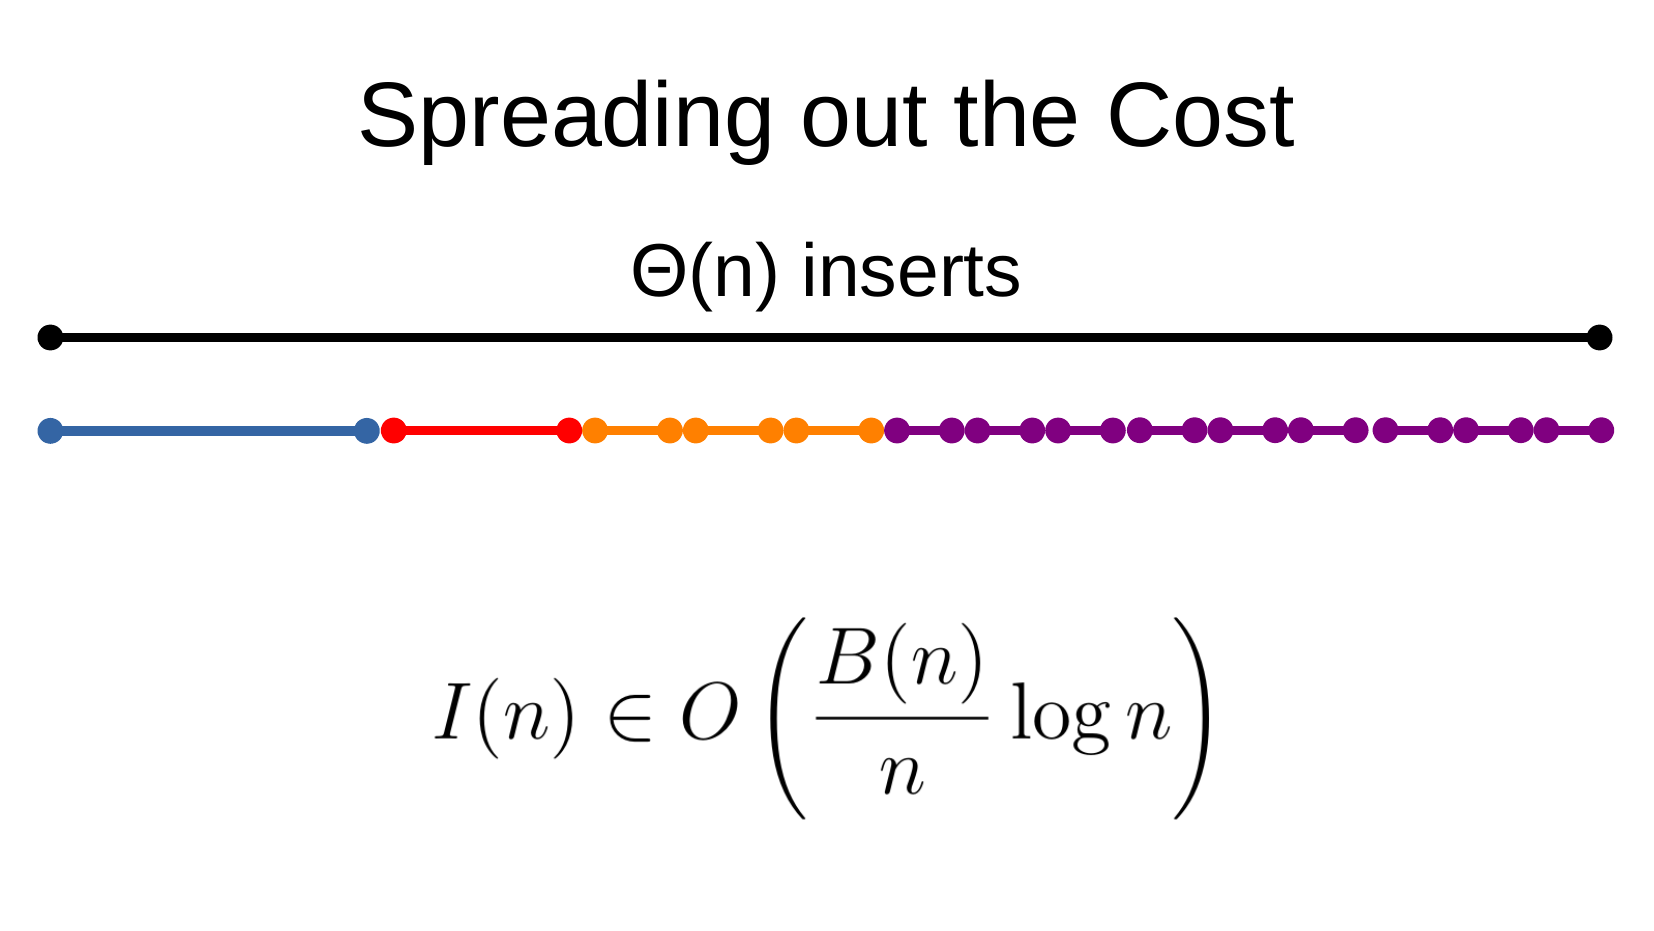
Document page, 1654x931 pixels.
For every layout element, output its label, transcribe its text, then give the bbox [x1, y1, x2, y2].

picture [387, 562, 1267, 861]
title Spreading out the Cost [82, 37, 1571, 193]
text_box Θ(n) inserts [616, 221, 1038, 320]
chart [349, 413, 462, 462]
